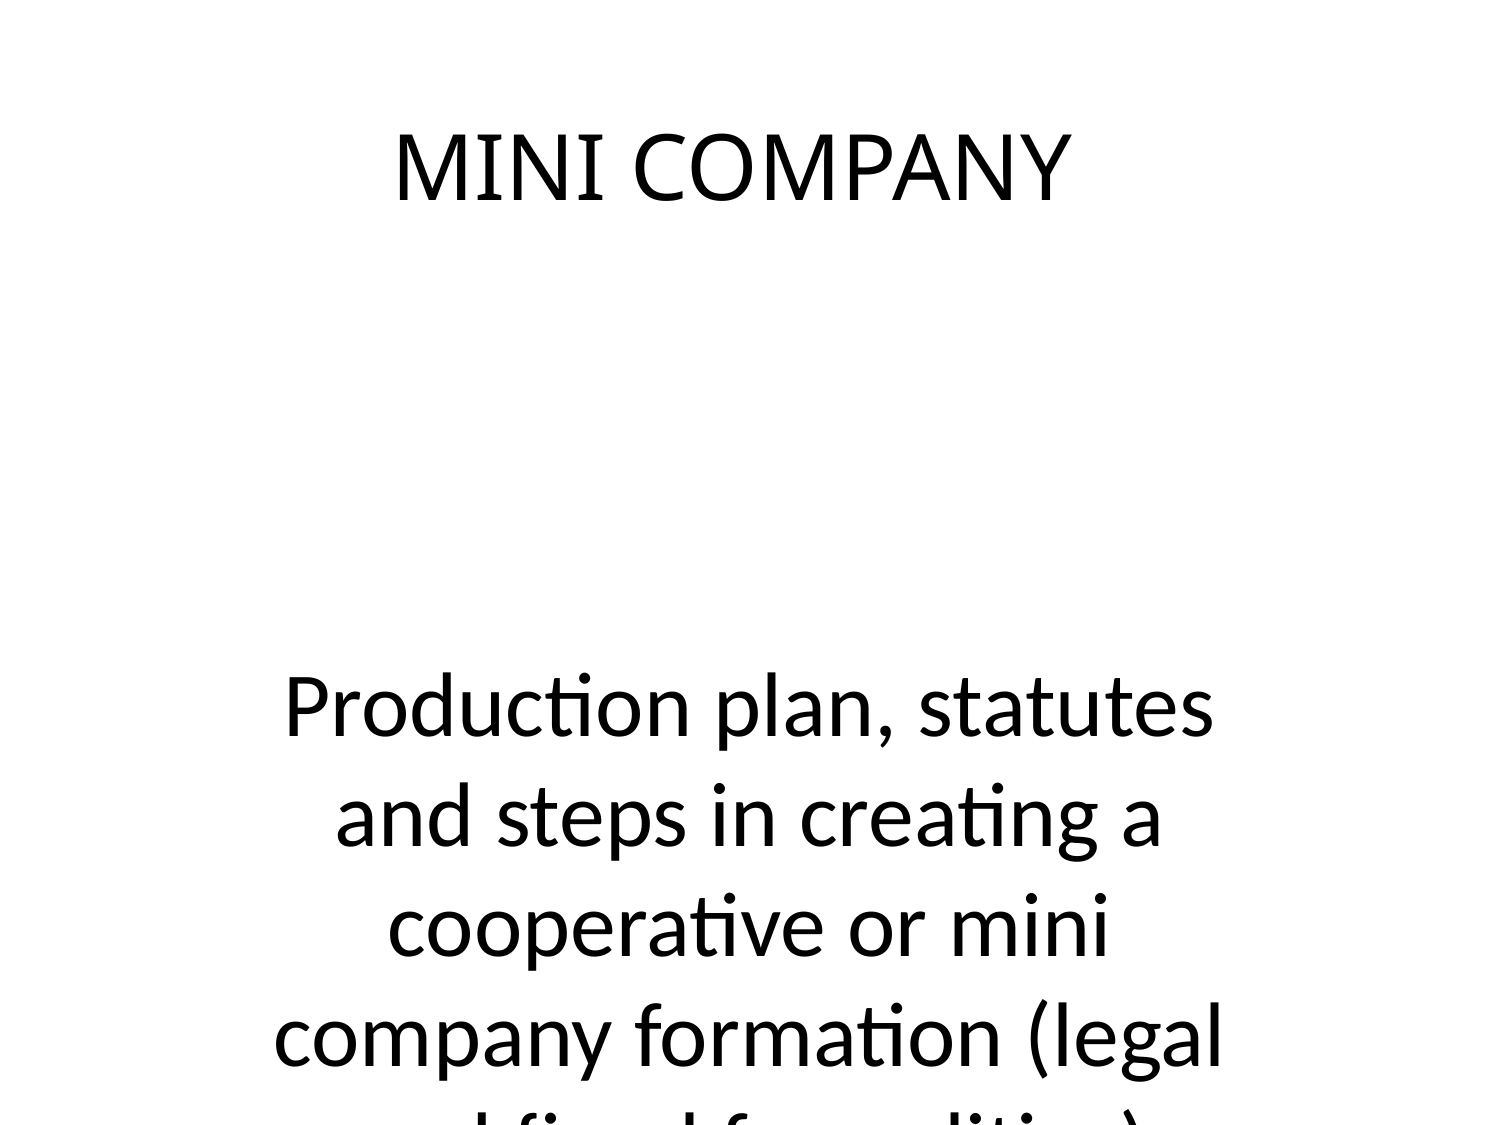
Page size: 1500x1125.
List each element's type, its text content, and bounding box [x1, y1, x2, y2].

title MINI COMPANY [76, 101, 1388, 421]
subtitle Production plan, statutes and steps in creating a cooperative or mini company formation (legal and fiscal formalities) [225, 637, 1275, 925]
